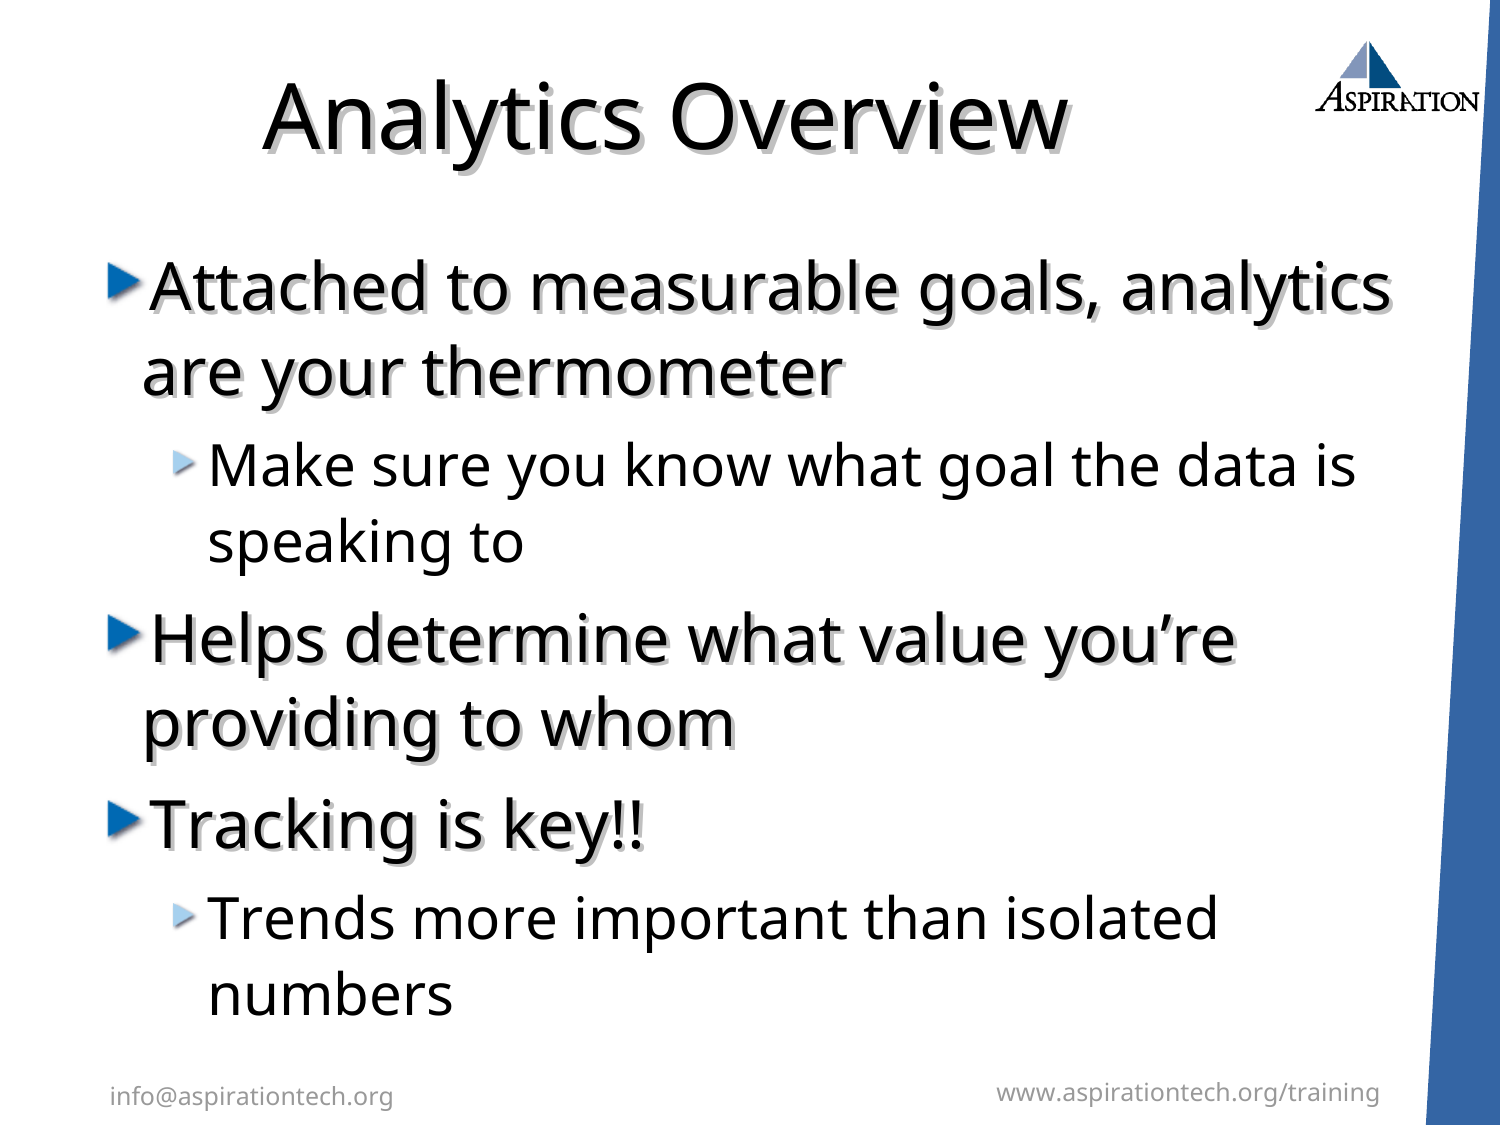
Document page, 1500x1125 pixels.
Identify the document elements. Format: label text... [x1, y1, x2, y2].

picture [1315, 41, 1480, 120]
list Attached to measurable goals, analytics are your thermometer Make sure you know what goal the data is speaking to Helps determine what value you’re providing to whom Tracking is key!! Trends more important than isolated numbers [49, 238, 1447, 952]
title Analytics Overview [49, 19, 1284, 206]
